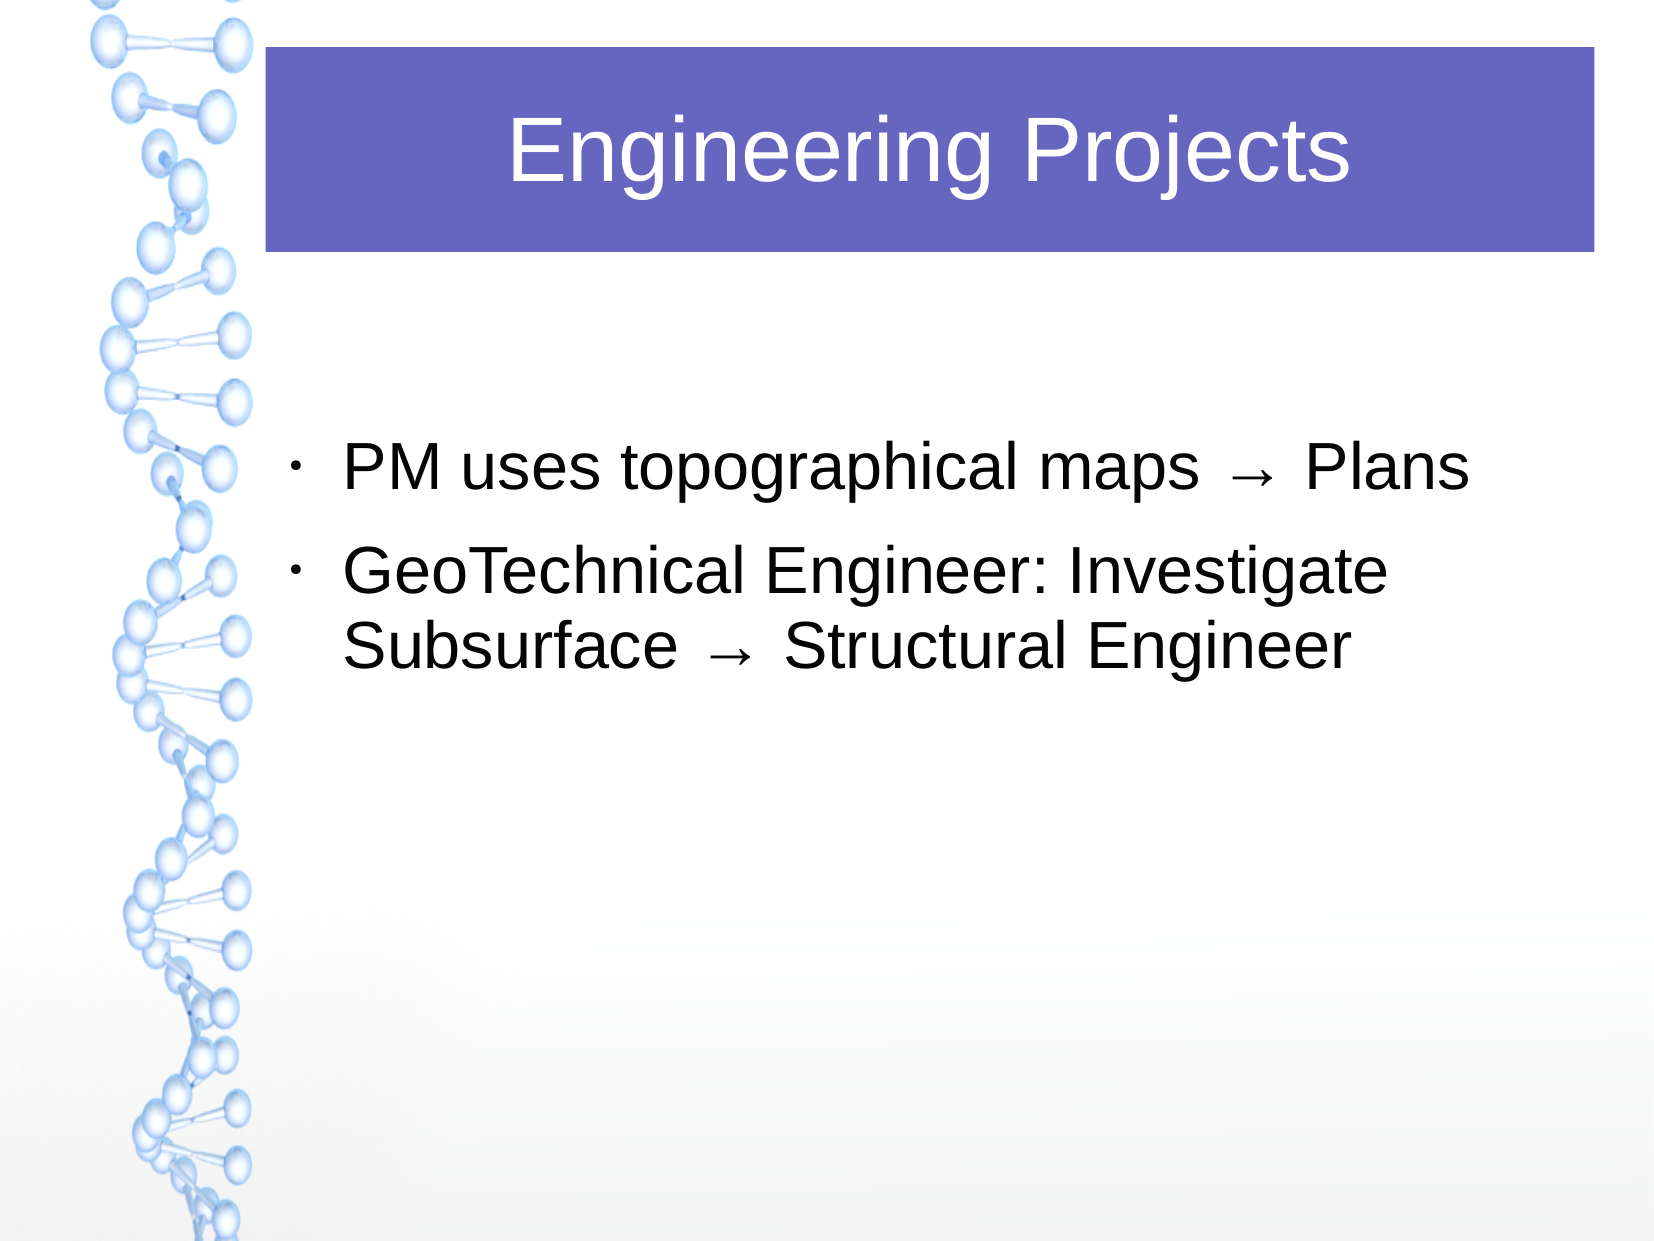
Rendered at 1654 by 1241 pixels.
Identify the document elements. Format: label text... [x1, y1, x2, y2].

list PM uses topographical maps → Plans GeoTechnical Engineer: Investigate Subsurface → Structural Engineer [271, 429, 1601, 792]
title Engineering Projects [265, 47, 1595, 252]
picture [0, 0, 1654, 1241]
